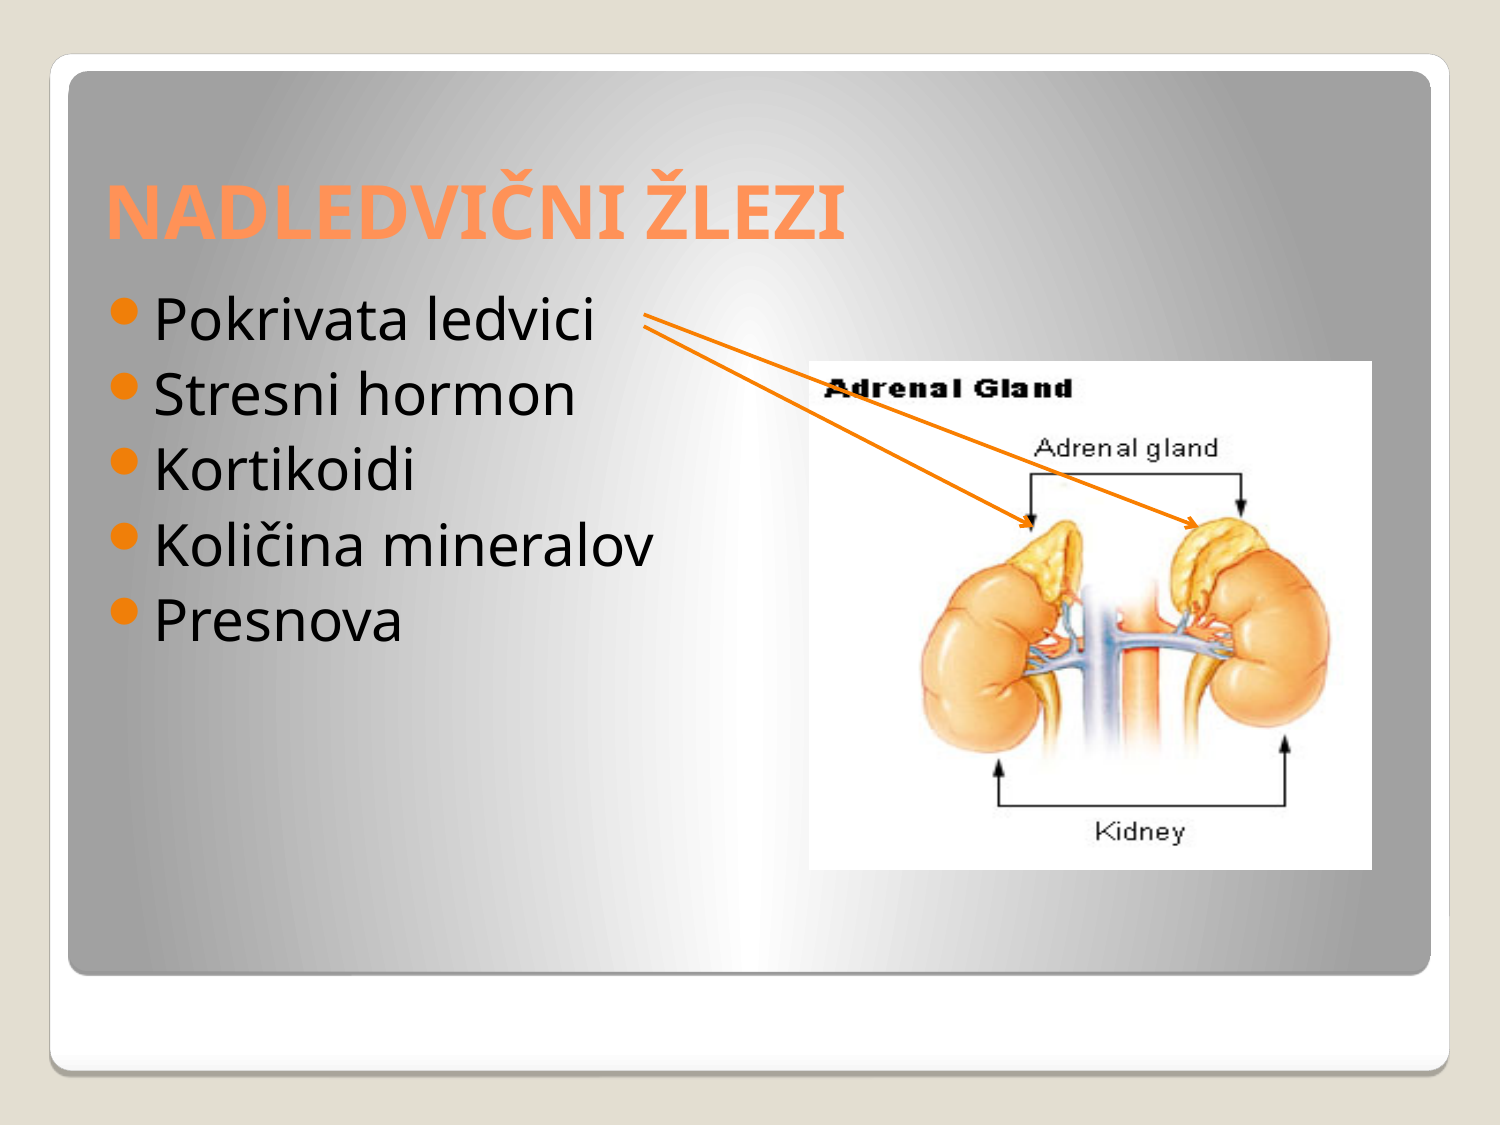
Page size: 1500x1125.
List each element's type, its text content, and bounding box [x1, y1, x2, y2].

list Pokrivata ledvici Stresni hormon Kortikoidi Količina mineralov Presnova [76, 267, 1420, 955]
title NADLEDVIČNI ŽLEZI [88, 90, 1431, 263]
picture [809, 361, 1372, 870]
